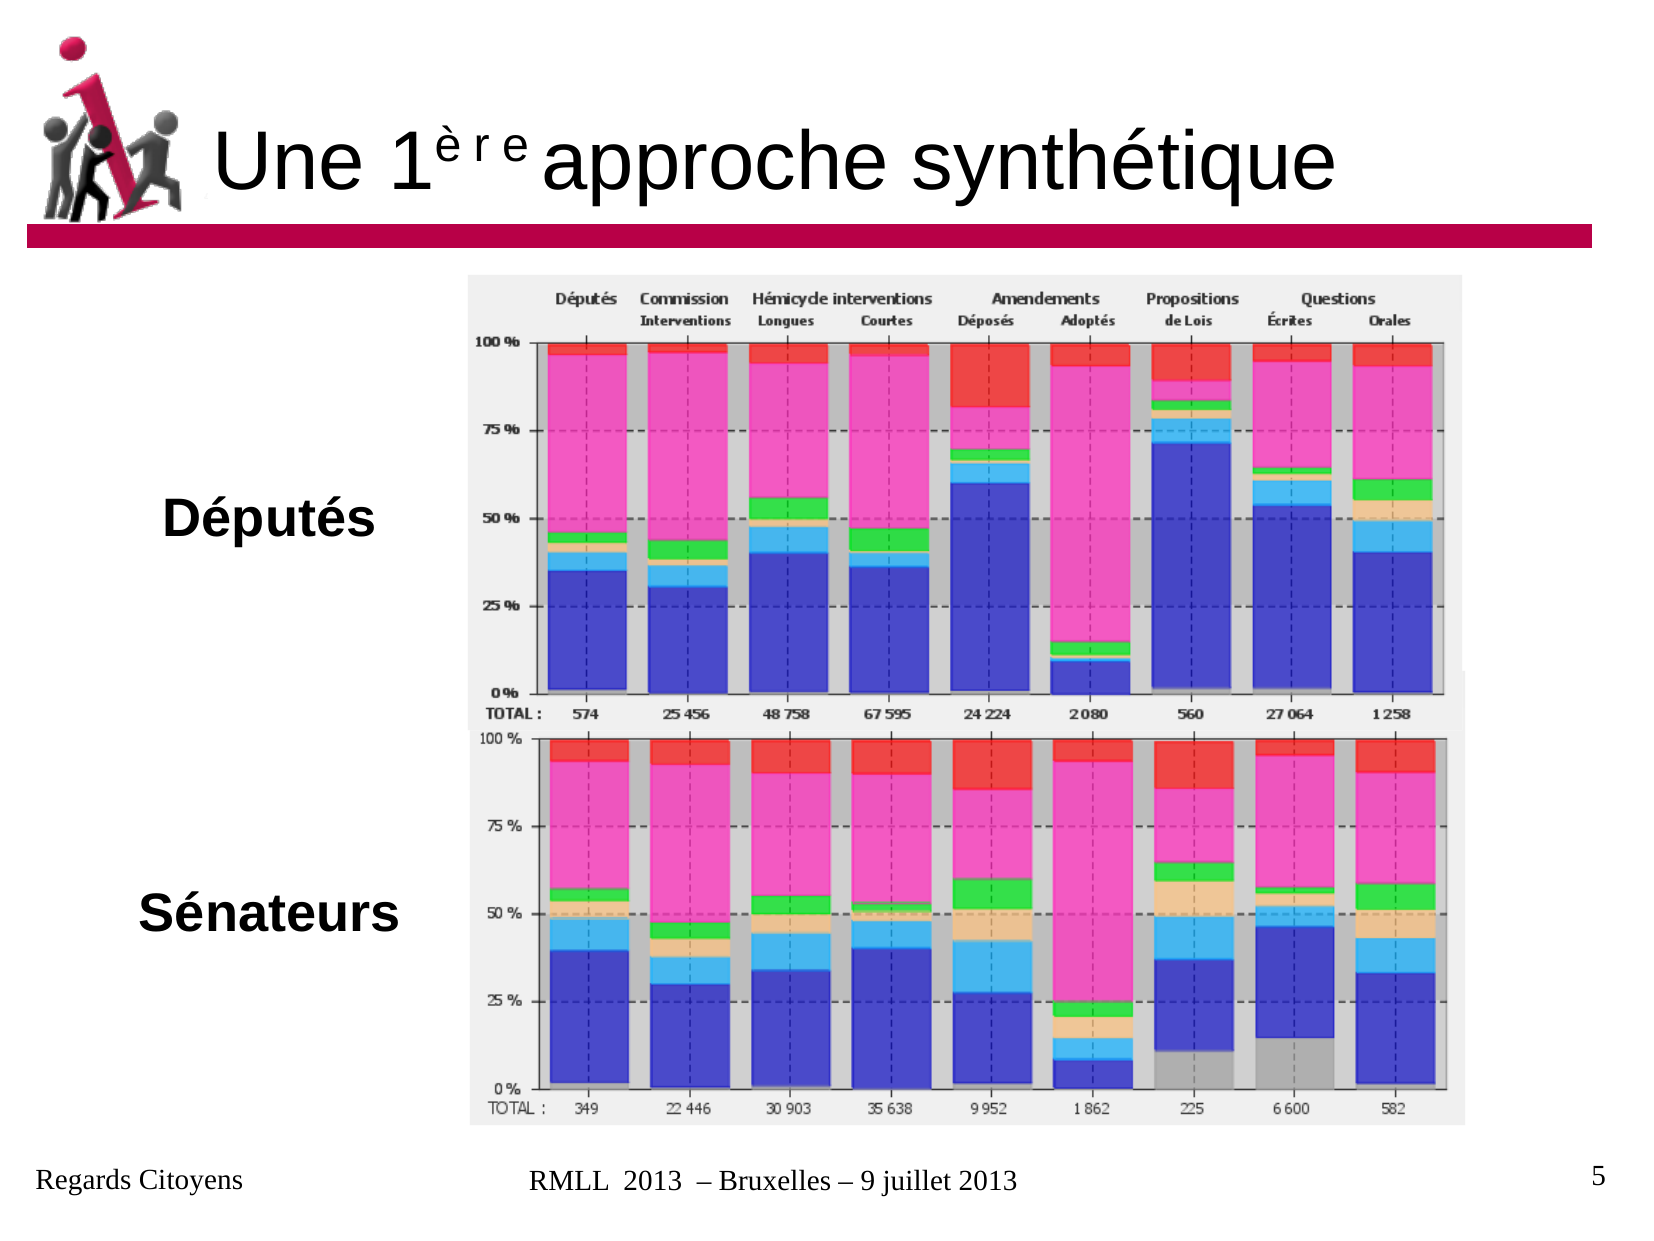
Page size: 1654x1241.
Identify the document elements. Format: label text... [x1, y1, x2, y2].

picture [27, 31, 208, 224]
picture [458, 265, 1474, 1134]
title Une 1èreapproche synthétique [212, 64, 1601, 258]
text_box Sénateurs [124, 875, 420, 951]
text_box Députés [147, 479, 414, 556]
